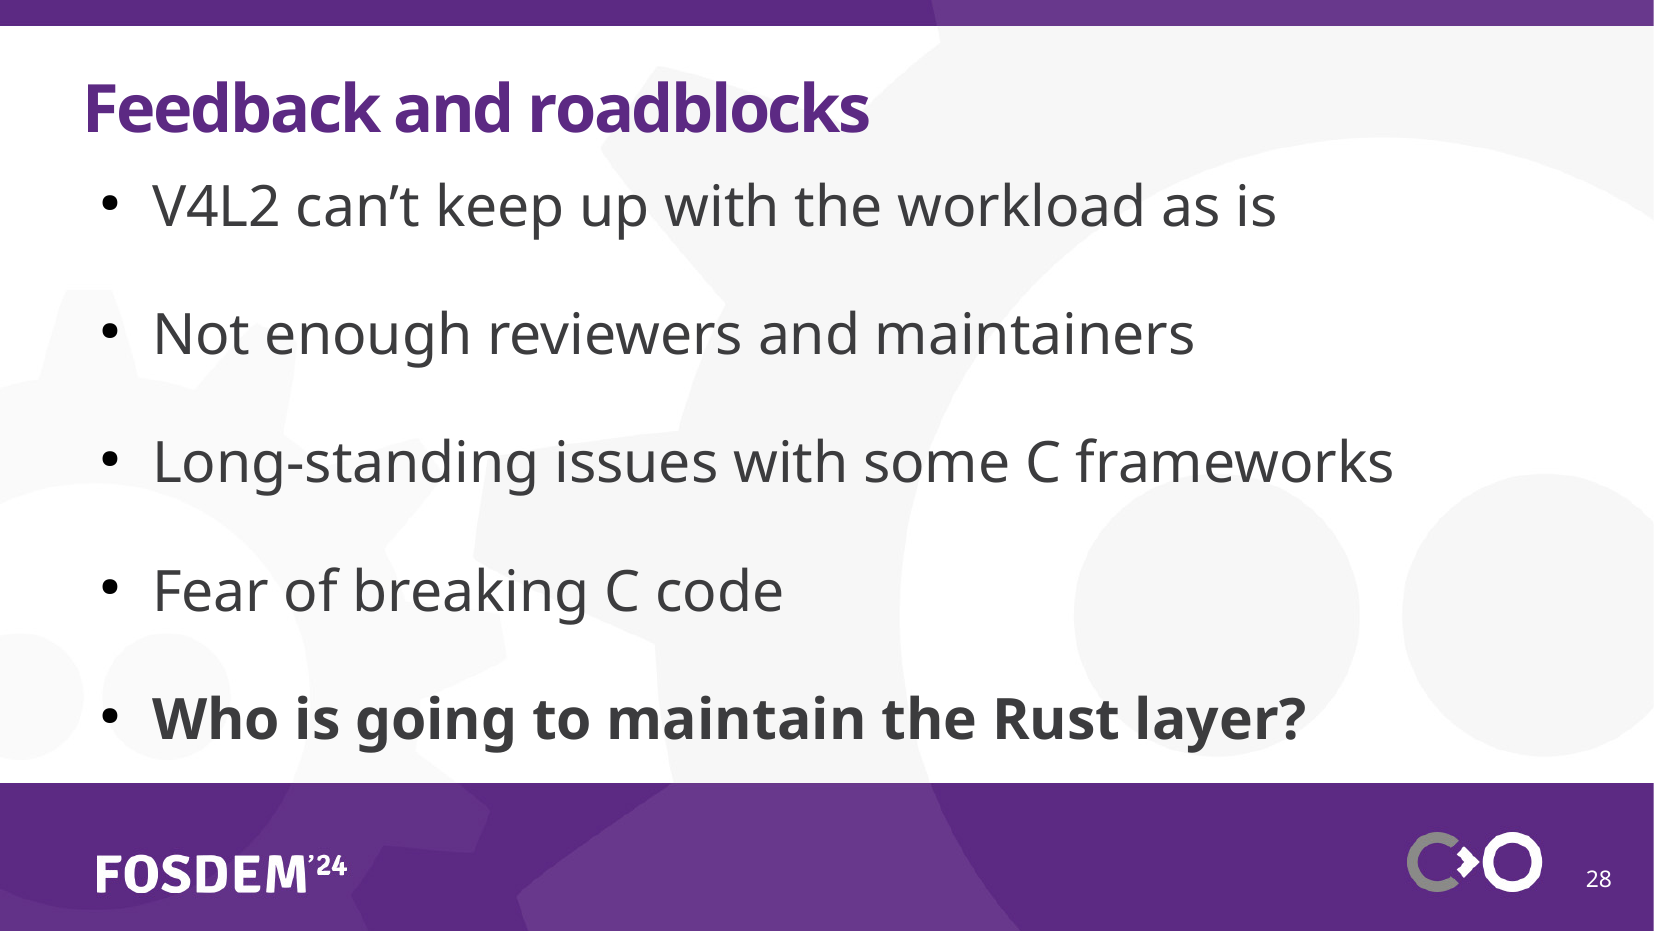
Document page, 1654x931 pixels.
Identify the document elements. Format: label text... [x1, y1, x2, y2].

title Feedback and roadblocks [82, 60, 1571, 154]
list V4L2 can’t keep up with the workload as is Not enough reviewers and maintainers Long-standing issues with some C frameworks Fear of breaking C code Who is going to maintain the Rust layer? [82, 165, 1571, 758]
picture [0, 0, 1654, 931]
